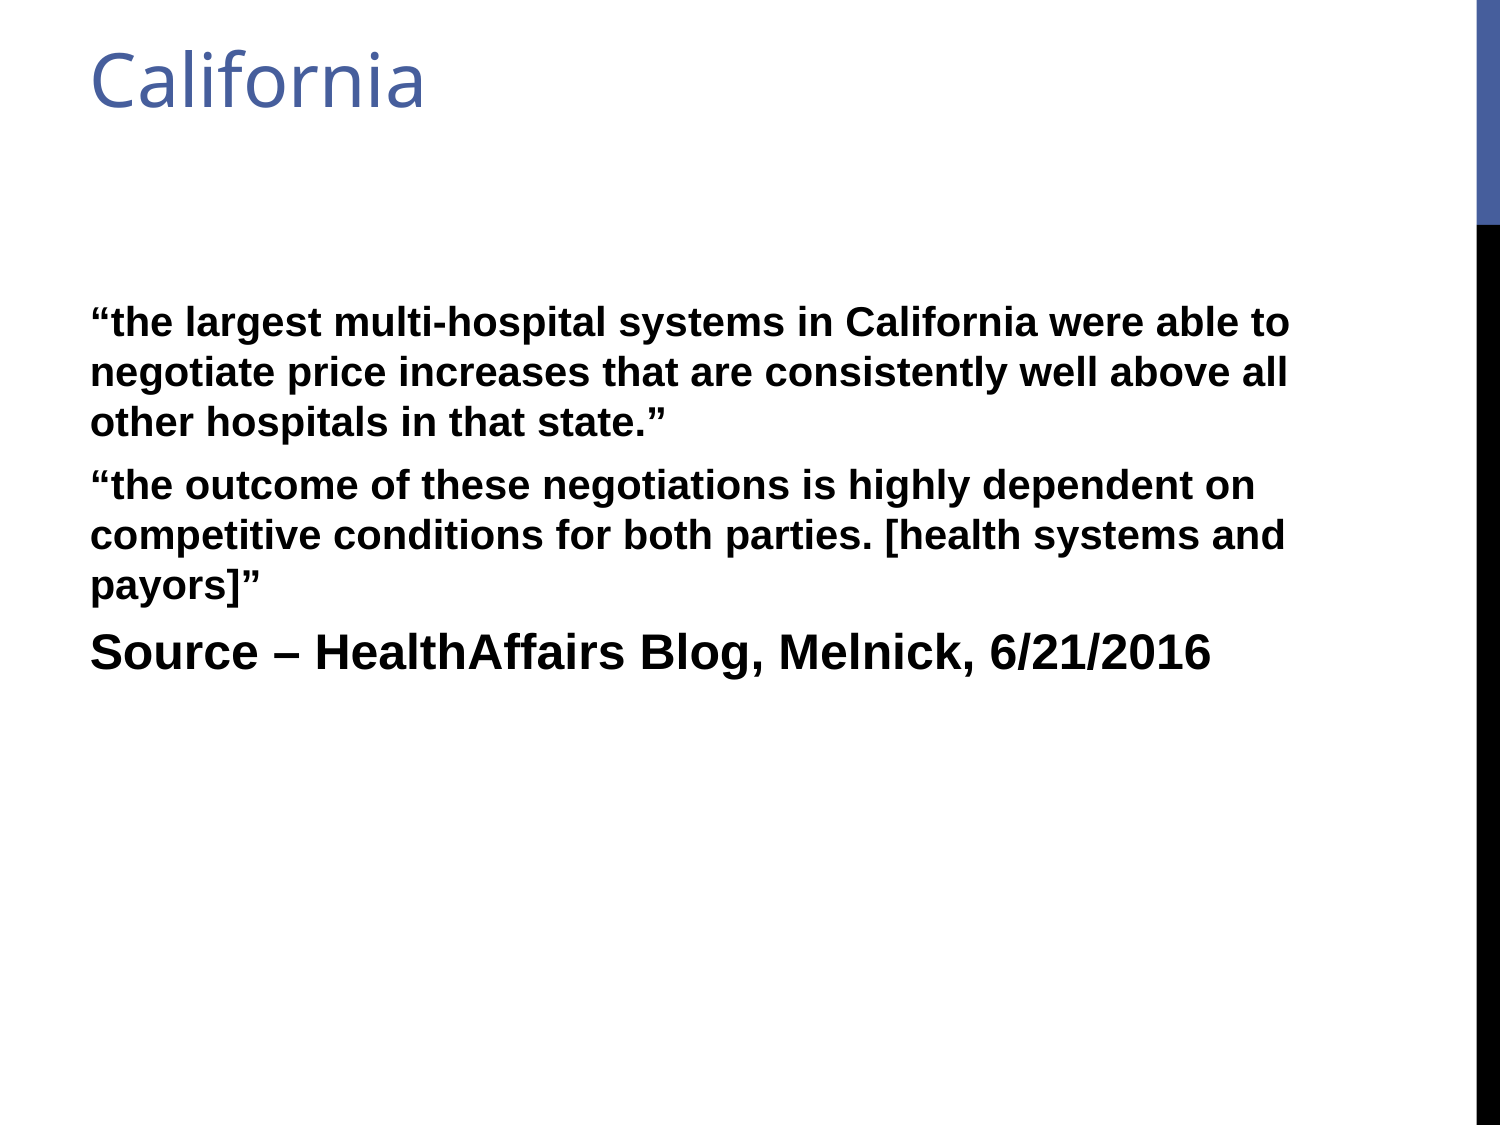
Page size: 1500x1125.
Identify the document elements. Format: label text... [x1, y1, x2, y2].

title California [75, 25, 1025, 250]
list “the largest multi-hospital systems in California were able to negotiate price increases that are consistently well above all other hospitals in that state.” “the outcome of these negotiations is highly dependent on competitive conditions for both parties. [health systems and payors]” Source – HealthAffairs Blog, Melnick, 6/21/2016 [75, 287, 1325, 1005]
